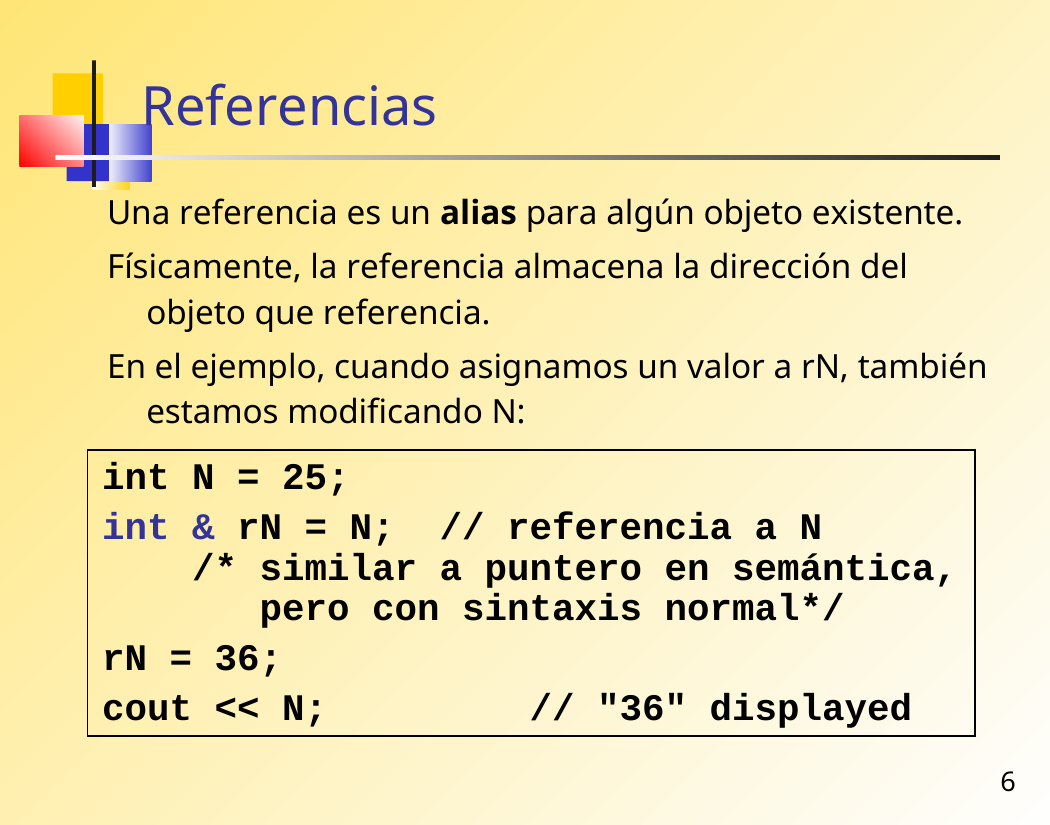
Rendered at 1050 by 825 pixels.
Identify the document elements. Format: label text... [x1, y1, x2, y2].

list Una referencia es un alias para algún objeto existente. Físicamente, la referencia almacena la dirección del objeto que referencia. En el ejemplo, cuando asignamos un valor a rN, también estamos modificando N: [96, 183, 1024, 743]
title Referencias [131, 27, 1026, 148]
